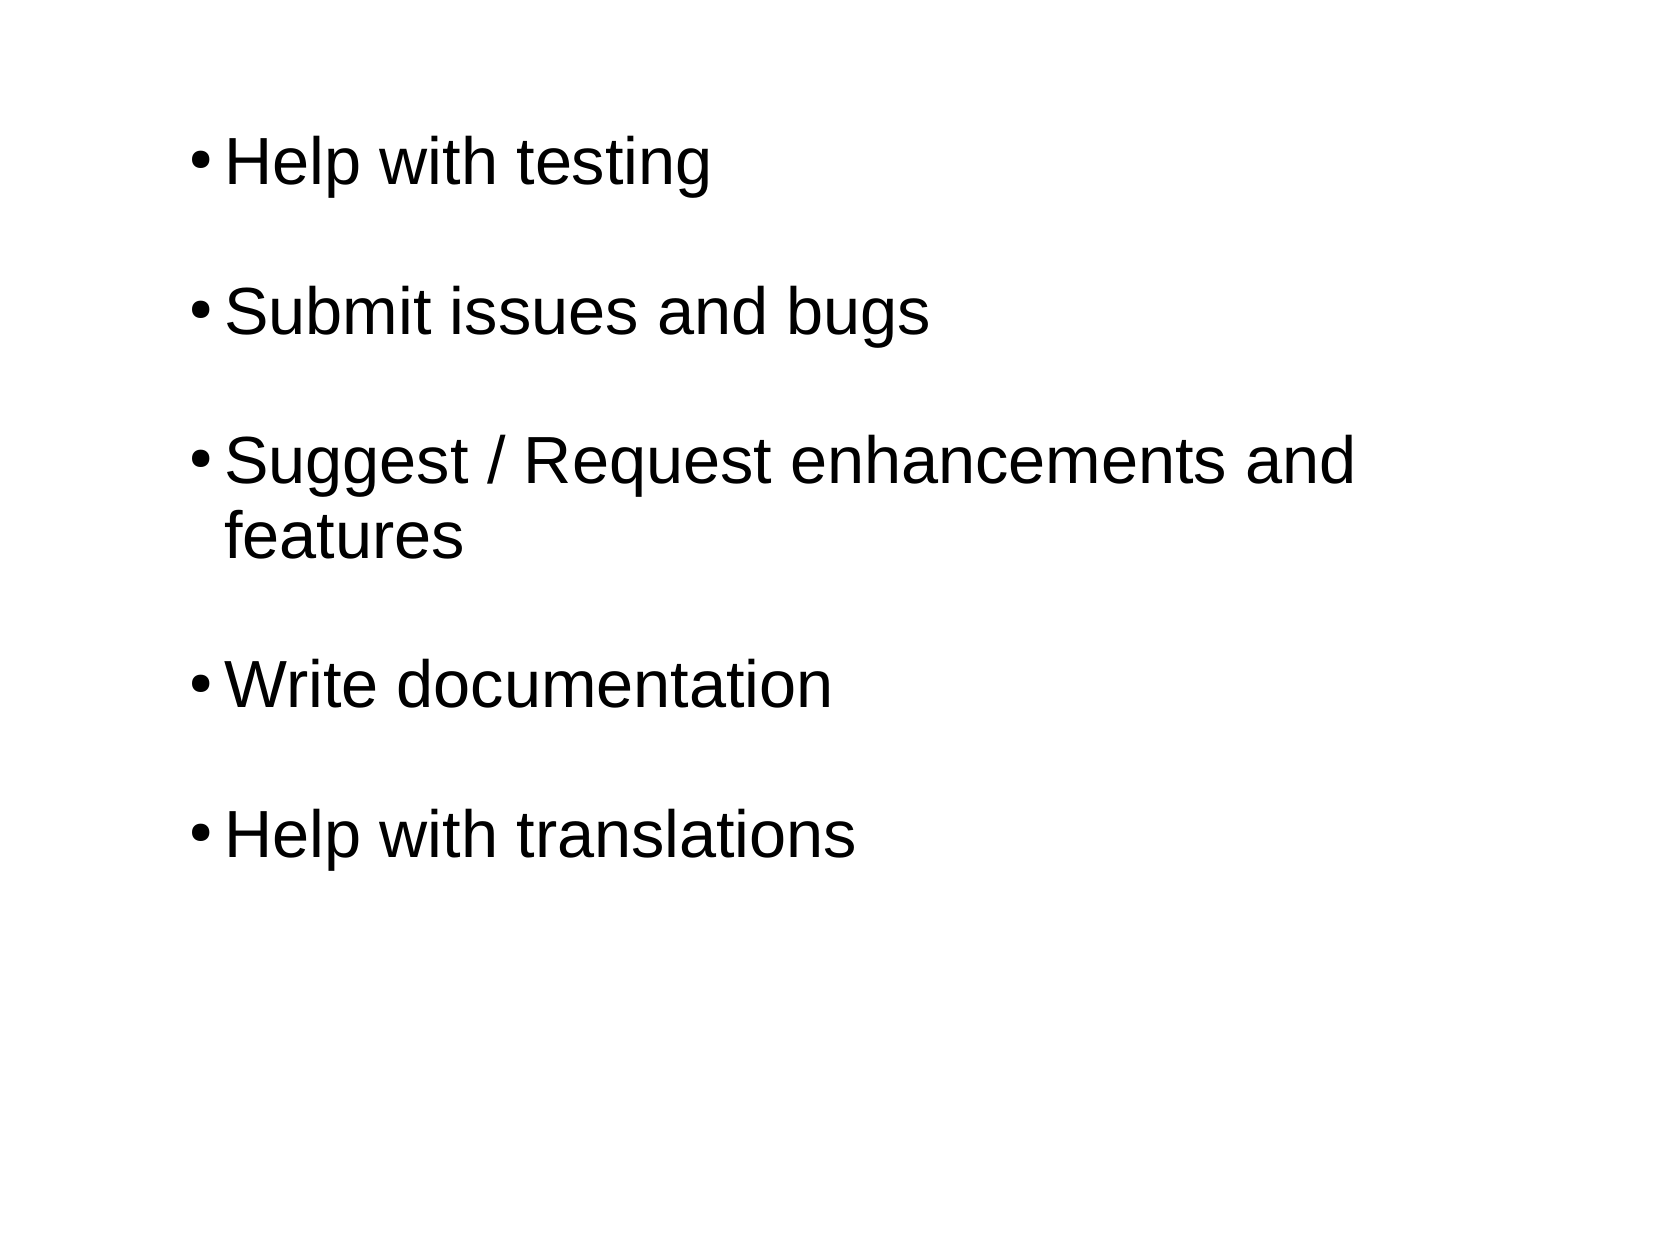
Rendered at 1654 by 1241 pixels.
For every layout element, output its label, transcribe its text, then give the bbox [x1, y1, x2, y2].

subtitle Help with testing Submit issues and bugs Suggest / Request enhancements and features Write documentation Help with translations [82, 49, 1571, 1010]
